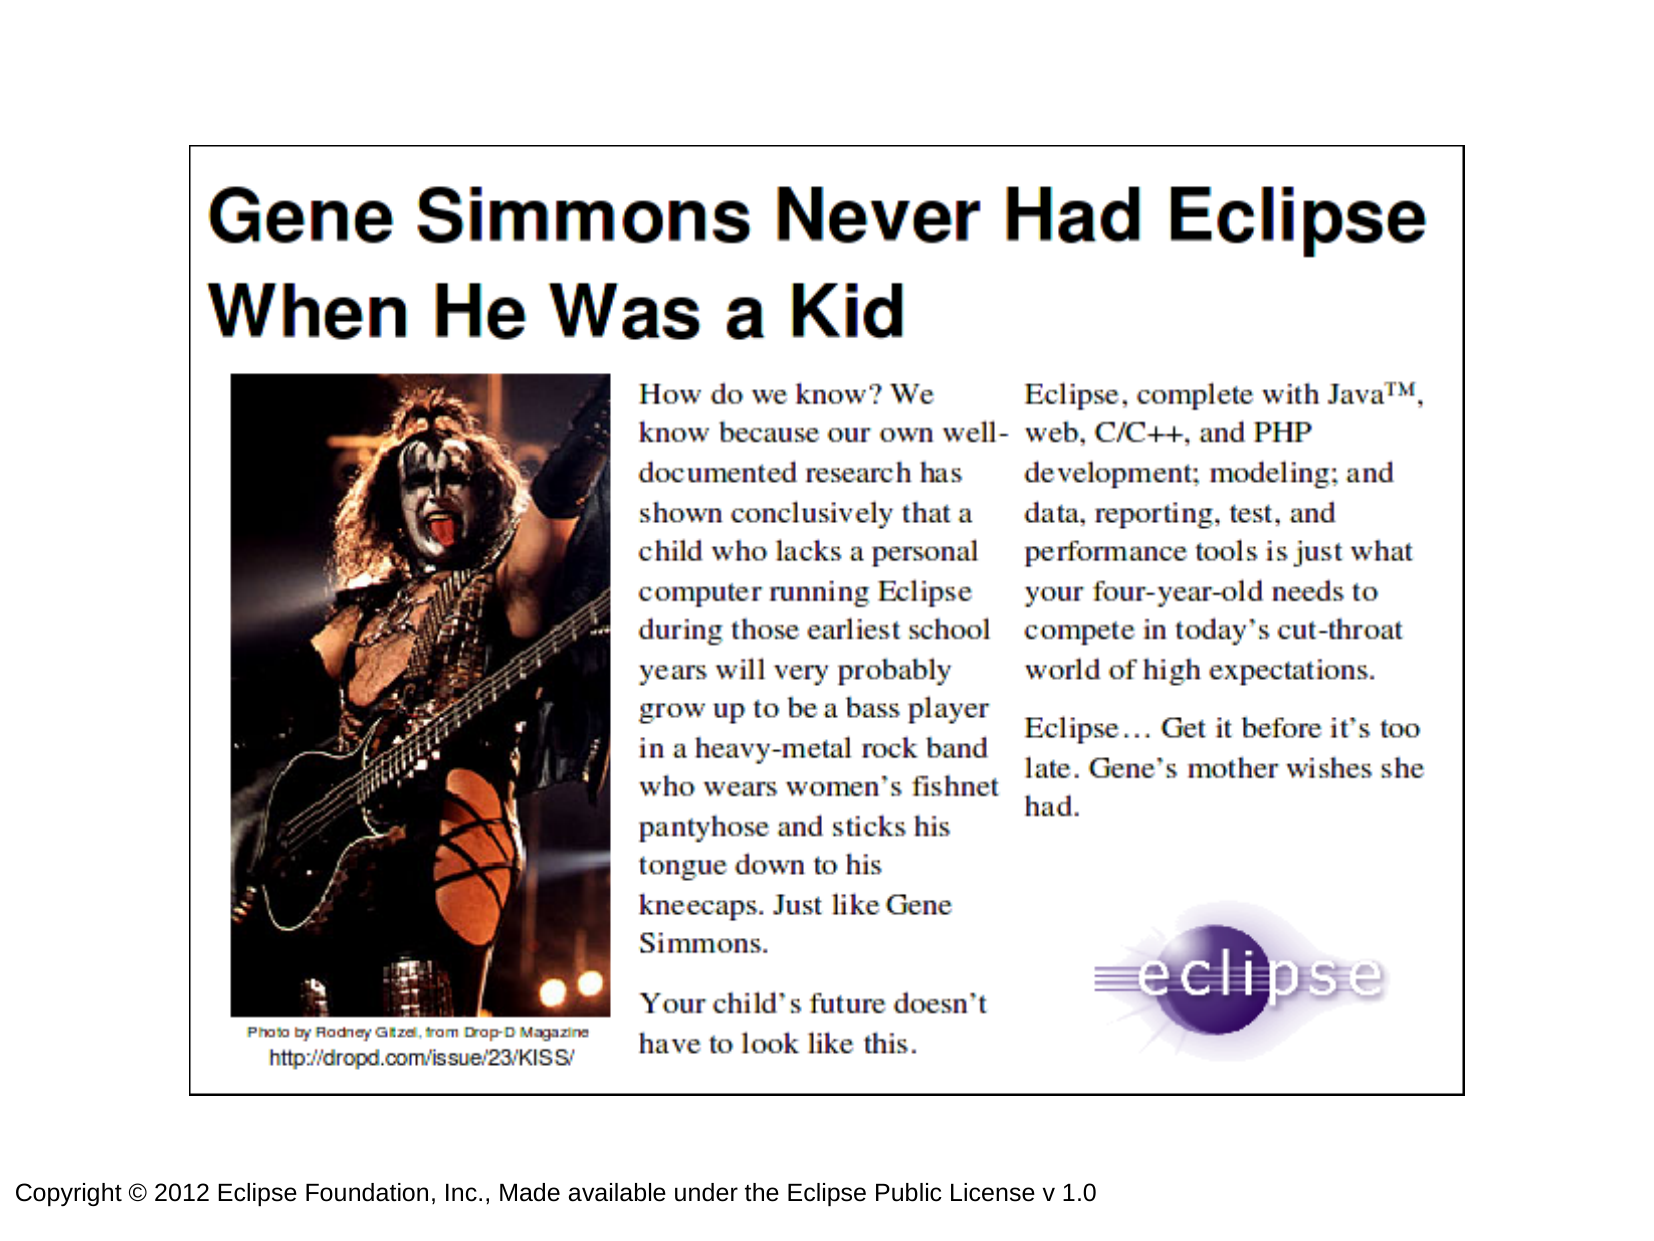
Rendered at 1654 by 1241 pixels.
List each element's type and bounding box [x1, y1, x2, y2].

picture [189, 145, 1465, 1096]
